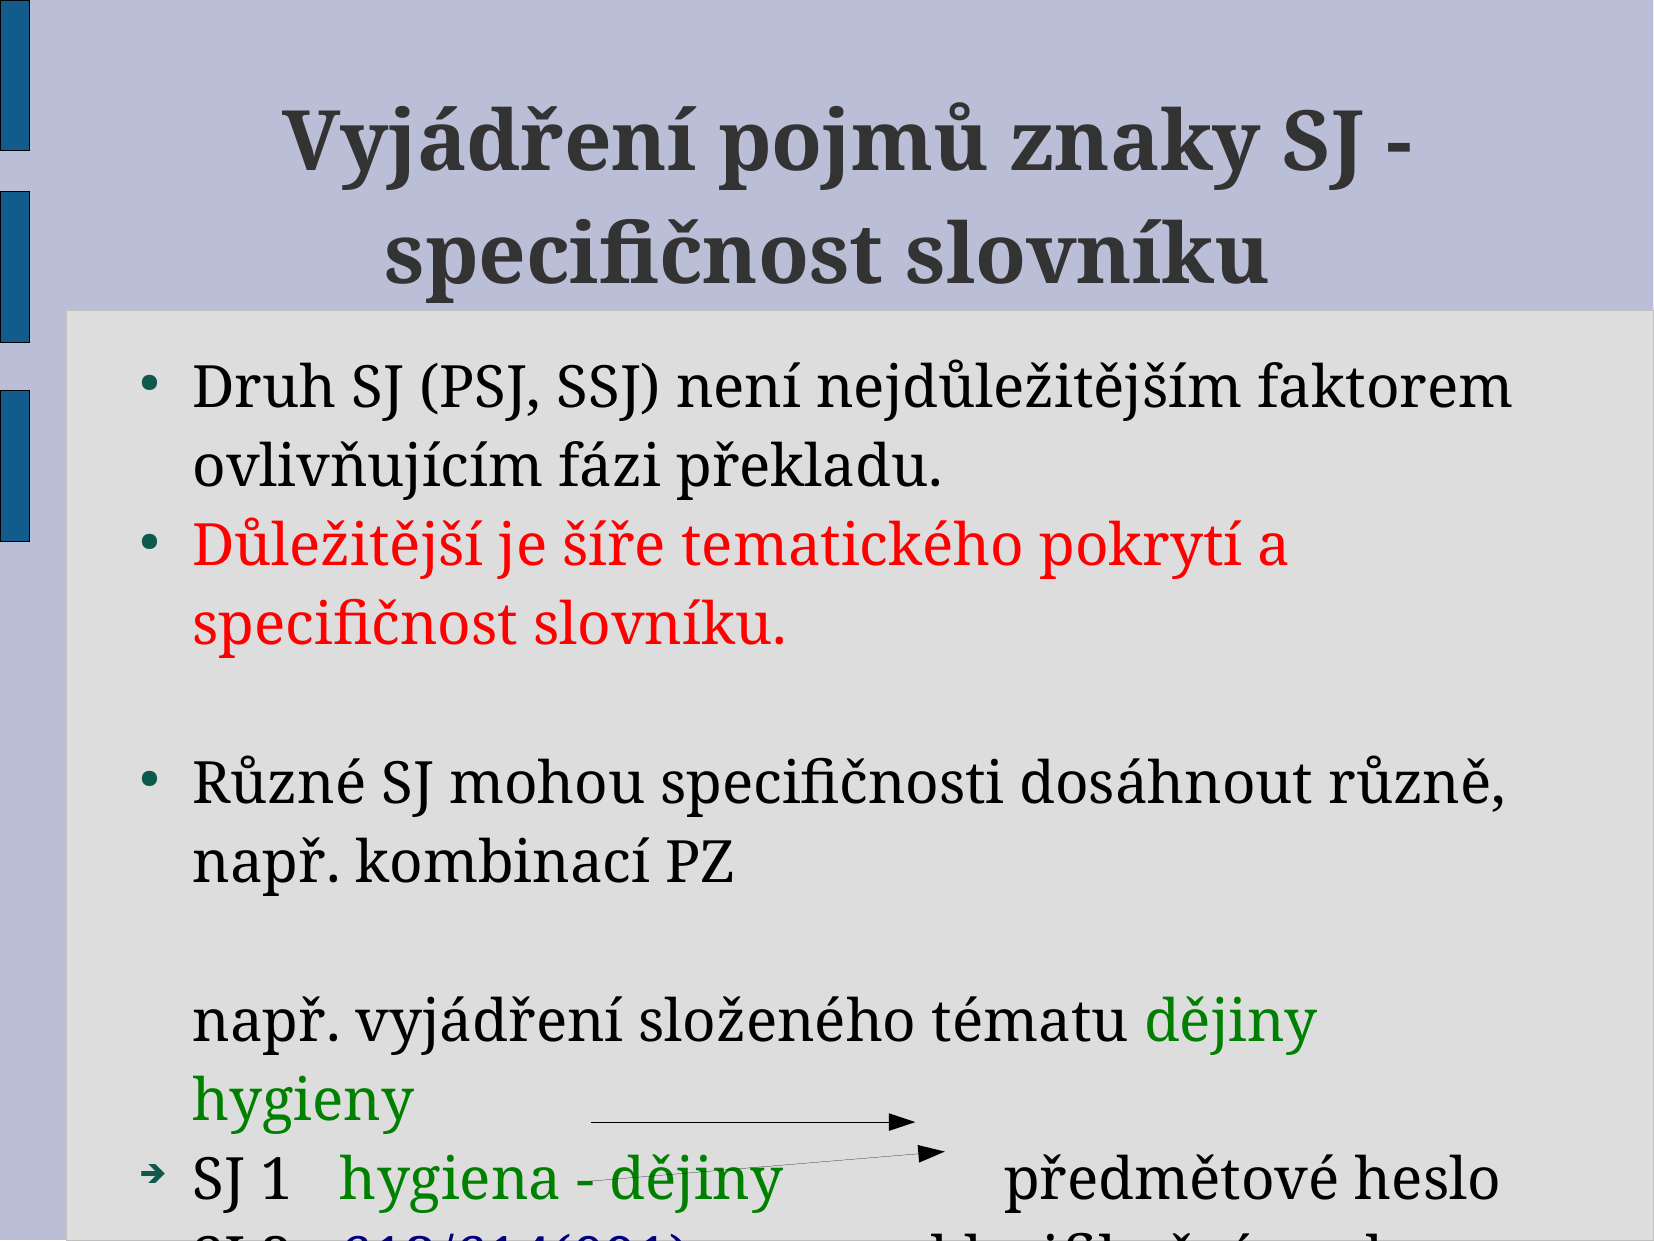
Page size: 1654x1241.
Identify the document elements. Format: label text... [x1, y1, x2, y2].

list Druh SJ (PSJ, SSJ) není nejdůležitějším faktorem ovlivňujícím fázi překladu. Důležitější je šíře tematického pokrytí a specifičnost slovníku. Různé SJ mohou specifičnosti dosáhnout různě, např. kombinací PZ např. vyjádření složeného tématu dějiny hygieny SJ 1 hygiena - dějiny předmětové heslo SJ 2 613/614(091) klasifikační znak MDT SJ 3 hygiena deskriptory dějiny [121, 344, 1534, 1204]
title Vyjádření pojmů znaky SJ - specifičnost slovníku [121, 98, 1534, 291]
